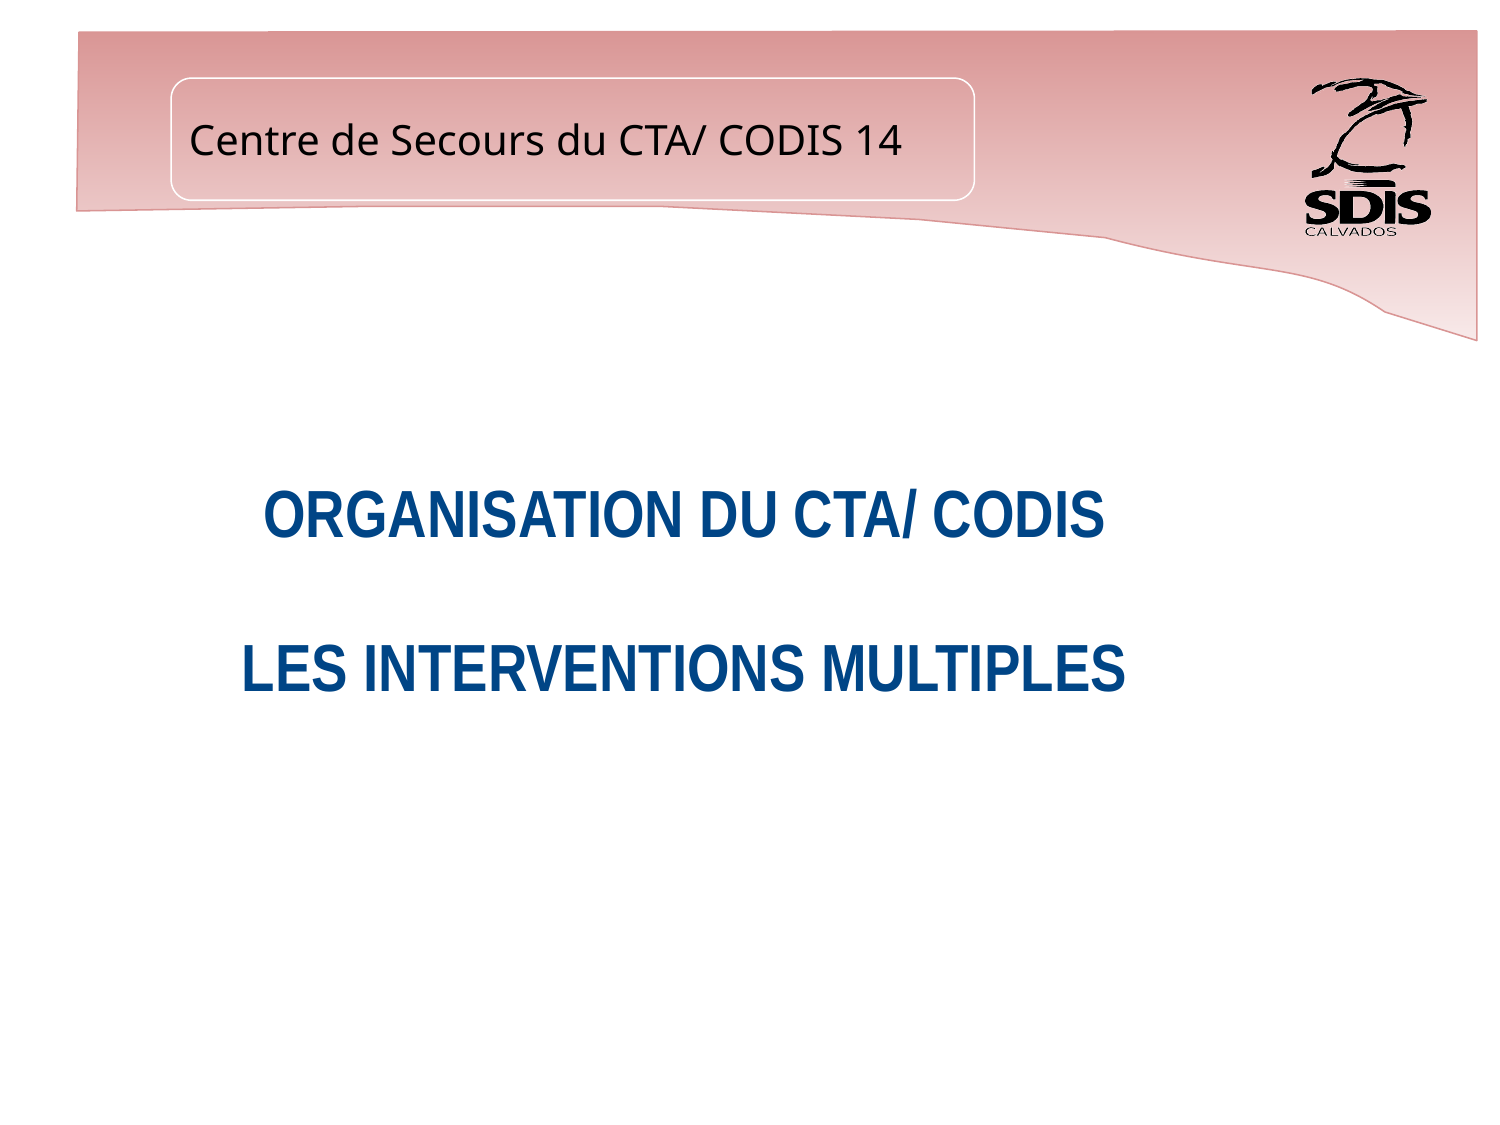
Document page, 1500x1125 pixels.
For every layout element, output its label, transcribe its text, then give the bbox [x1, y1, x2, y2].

picture [1305, 78, 1431, 236]
text_box Centre de Secours du CTA/ CODIS 14 [171, 78, 975, 201]
text_box ORGANISATION DU CTA/ CODIS LES INTERVENTIONS MULTIPLES [53, 467, 1317, 816]
text_box [76, 30, 1477, 341]
